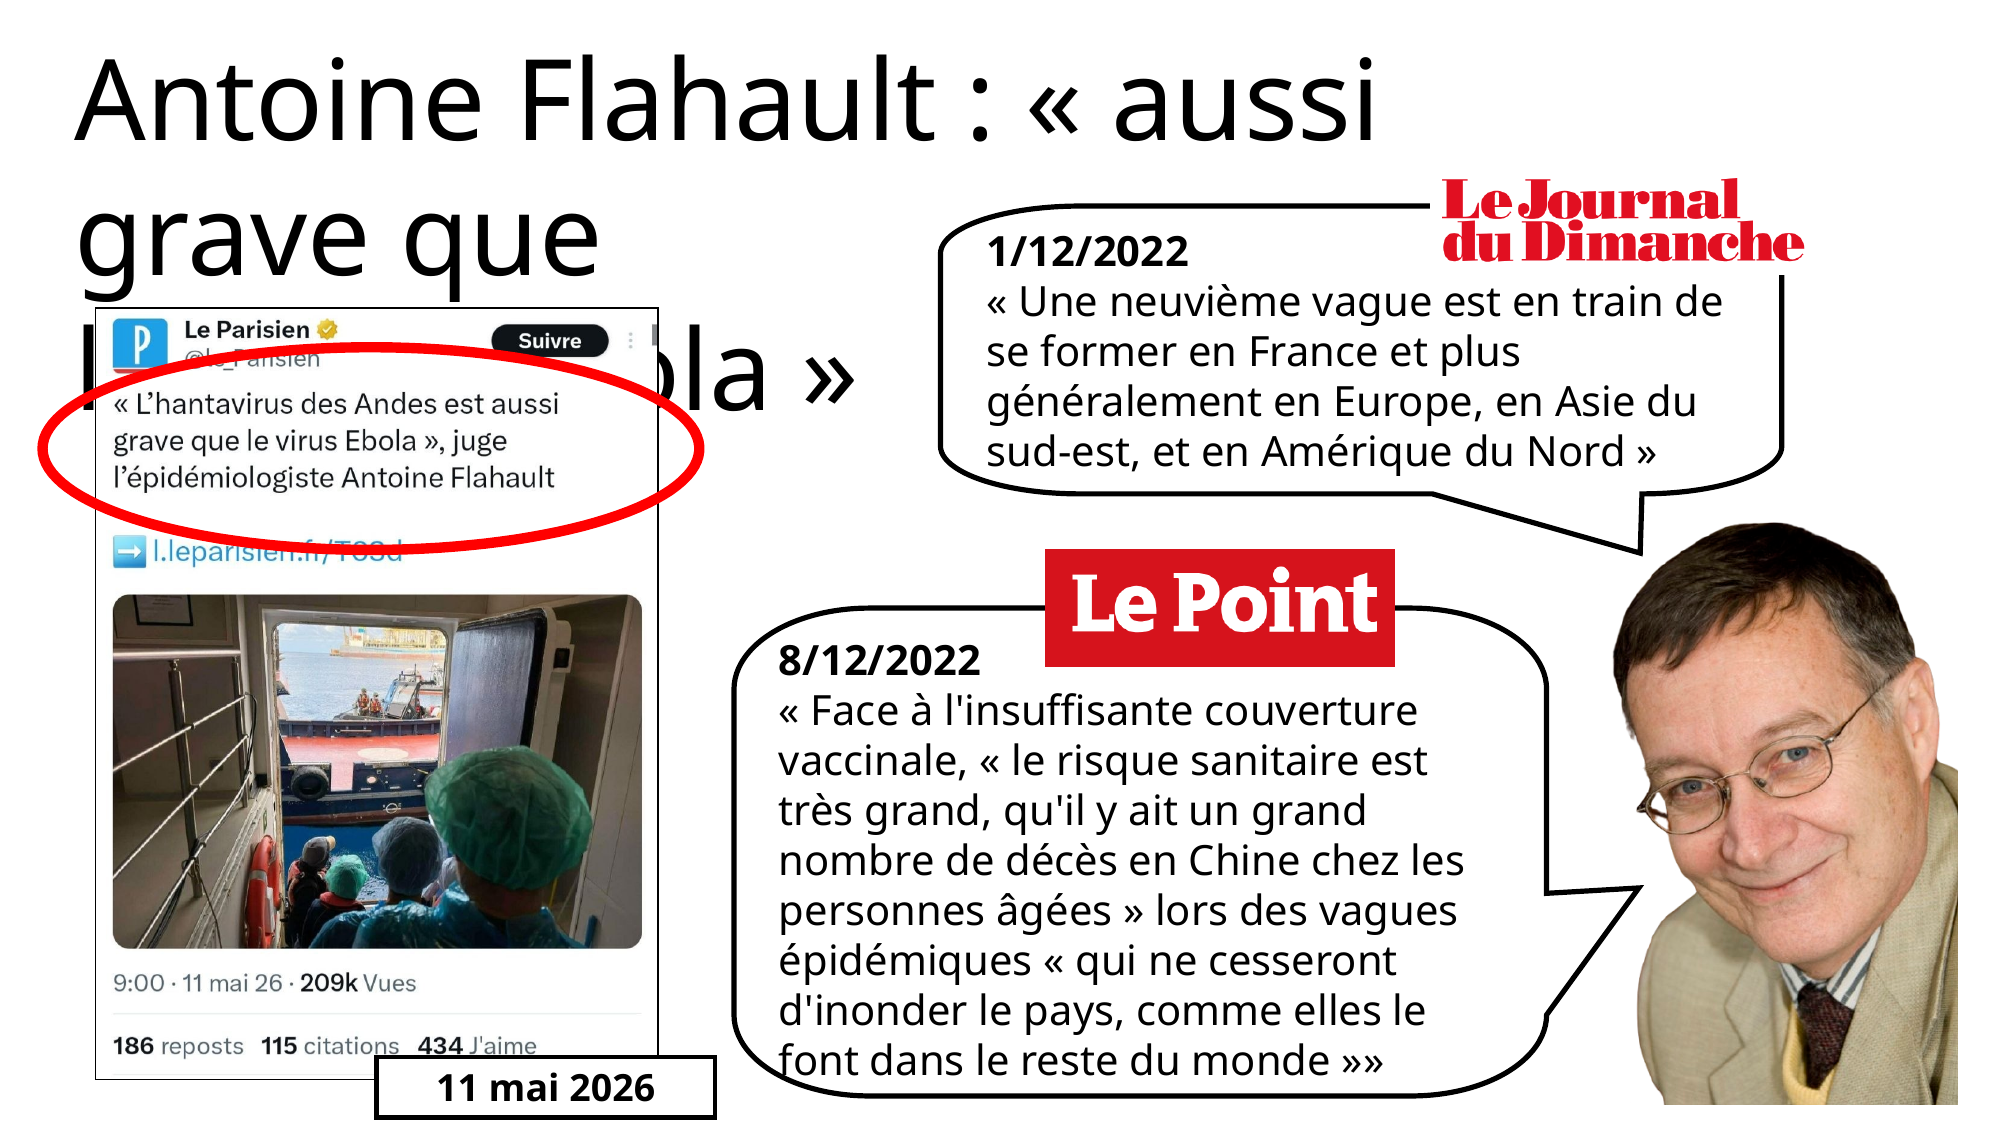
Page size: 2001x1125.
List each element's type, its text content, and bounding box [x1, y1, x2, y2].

picture [1430, 163, 1830, 275]
picture [96, 353, 658, 544]
picture [1593, 508, 1958, 1105]
text_box Antoine Flahault : « aussi grave que le virus Ebola » [59, 20, 1705, 309]
text_box 1/12/2022 « Une neuvième vague est en train de se former en France et plus généralement en Europe, en Asie du sud-est, et en Amérique du Nord » [940, 206, 1782, 554]
text_box 8/12/2022 « Face à l'insuffisante couverture vaccinale, « le risque sanitaire est très grand, qu'il y ait un grand nombre de décès en Chine chez les personnes âgées » lors des vagues épidémiques « qui ne cesseront d'inonder le pays, comme elles le font dans le reste du monde »» [733, 608, 1639, 1096]
text_box 11 mai 2026 [376, 1056, 716, 1118]
picture [96, 308, 658, 392]
picture [1045, 549, 1395, 667]
picture [96, 505, 658, 1079]
